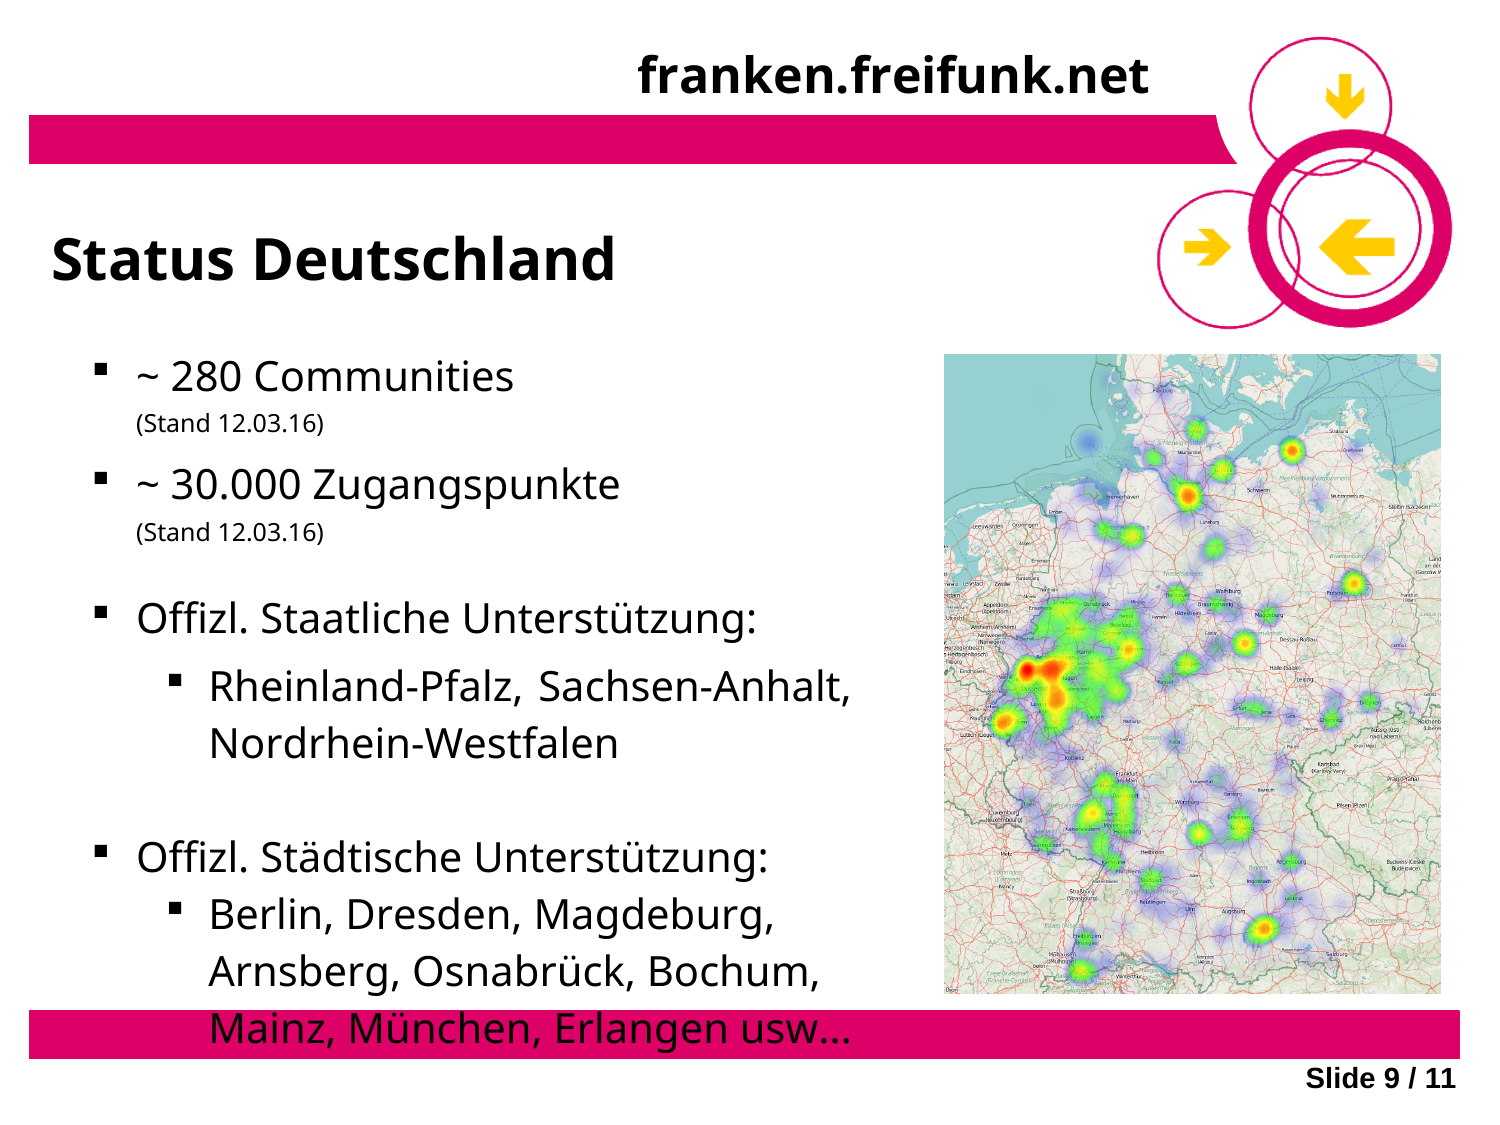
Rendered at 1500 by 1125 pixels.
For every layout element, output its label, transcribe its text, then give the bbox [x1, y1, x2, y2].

text_box Status Deutschland [51, 212, 1123, 292]
picture [944, 354, 1441, 994]
text_box ~ 280 Communities (Stand 12.03.16) ~ 30.000 Zugangspunkte (Stand 12.03.16) Offizl. Staatliche Unterstützung: Rheinland-Pfalz, Sachsen-Anhalt, Nordrhein-Westfalen Offizl. Städtische Unterstützung: Berlin, Dresden, Magdeburg, Arnsberg, Osnabrück, Bochum, Mainz, München, Erlangen usw... [61, 342, 1418, 1029]
picture [1150, 32, 1461, 332]
